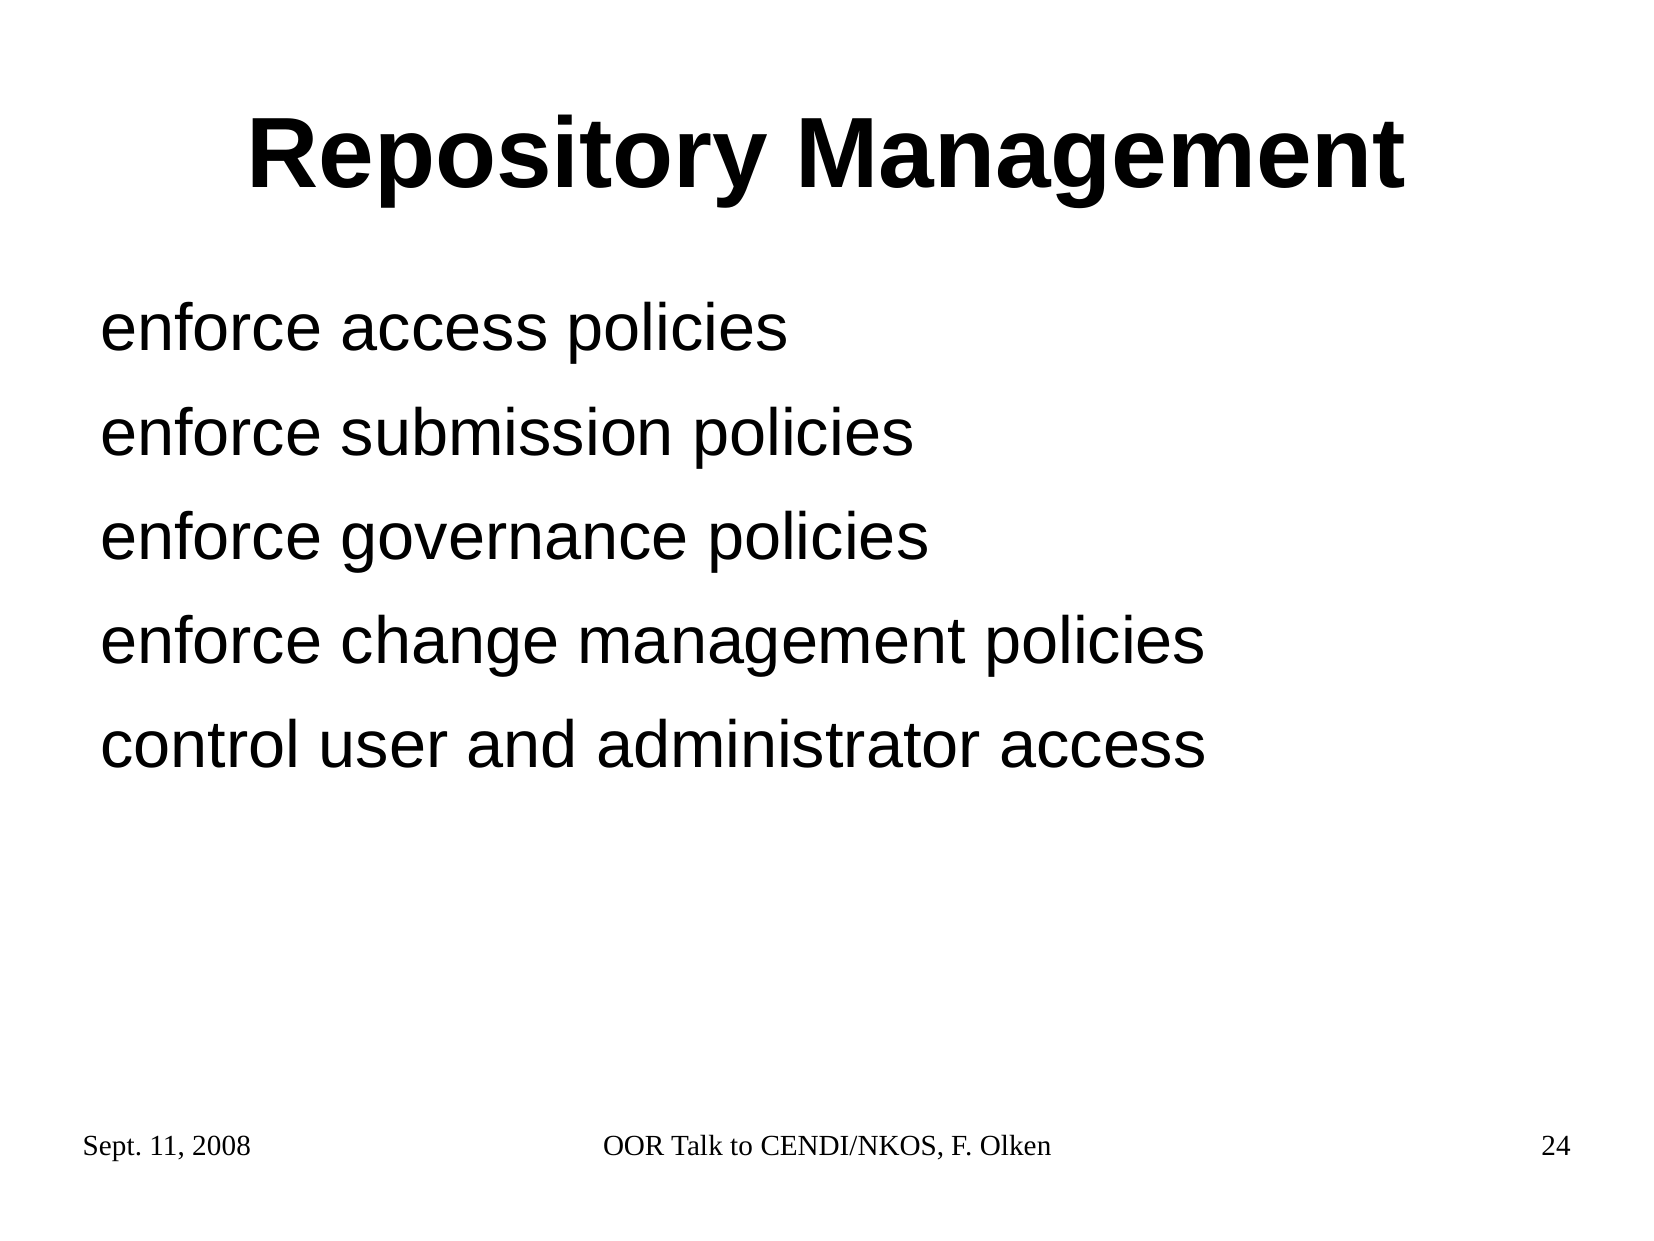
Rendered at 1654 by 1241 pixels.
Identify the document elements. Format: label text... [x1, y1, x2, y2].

title Repository Management [82, 56, 1571, 250]
list enforce access policies enforce submission policies enforce governance policies enforce change management policies control user and administrator access [82, 290, 1571, 1094]
